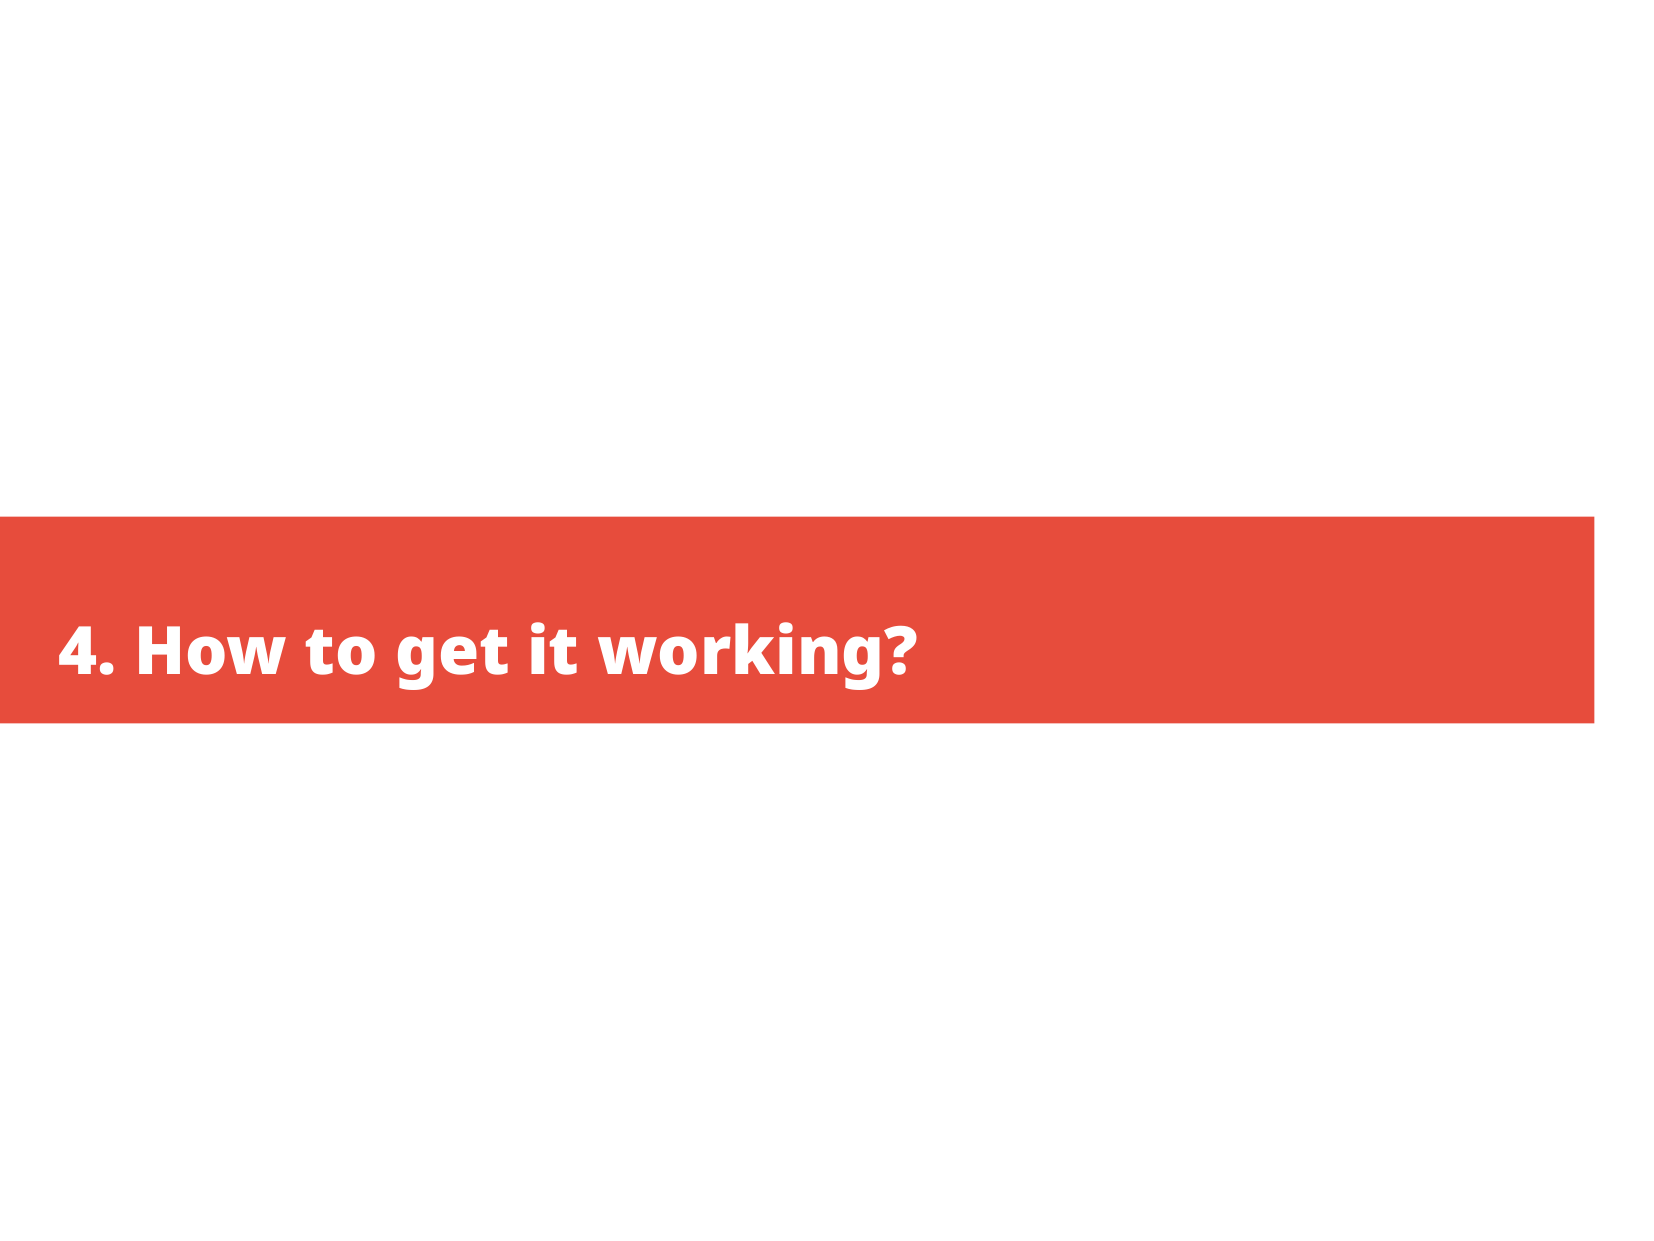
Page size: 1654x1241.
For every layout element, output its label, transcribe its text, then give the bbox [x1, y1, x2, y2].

title 4. How to get it working? [59, 546, 1595, 694]
